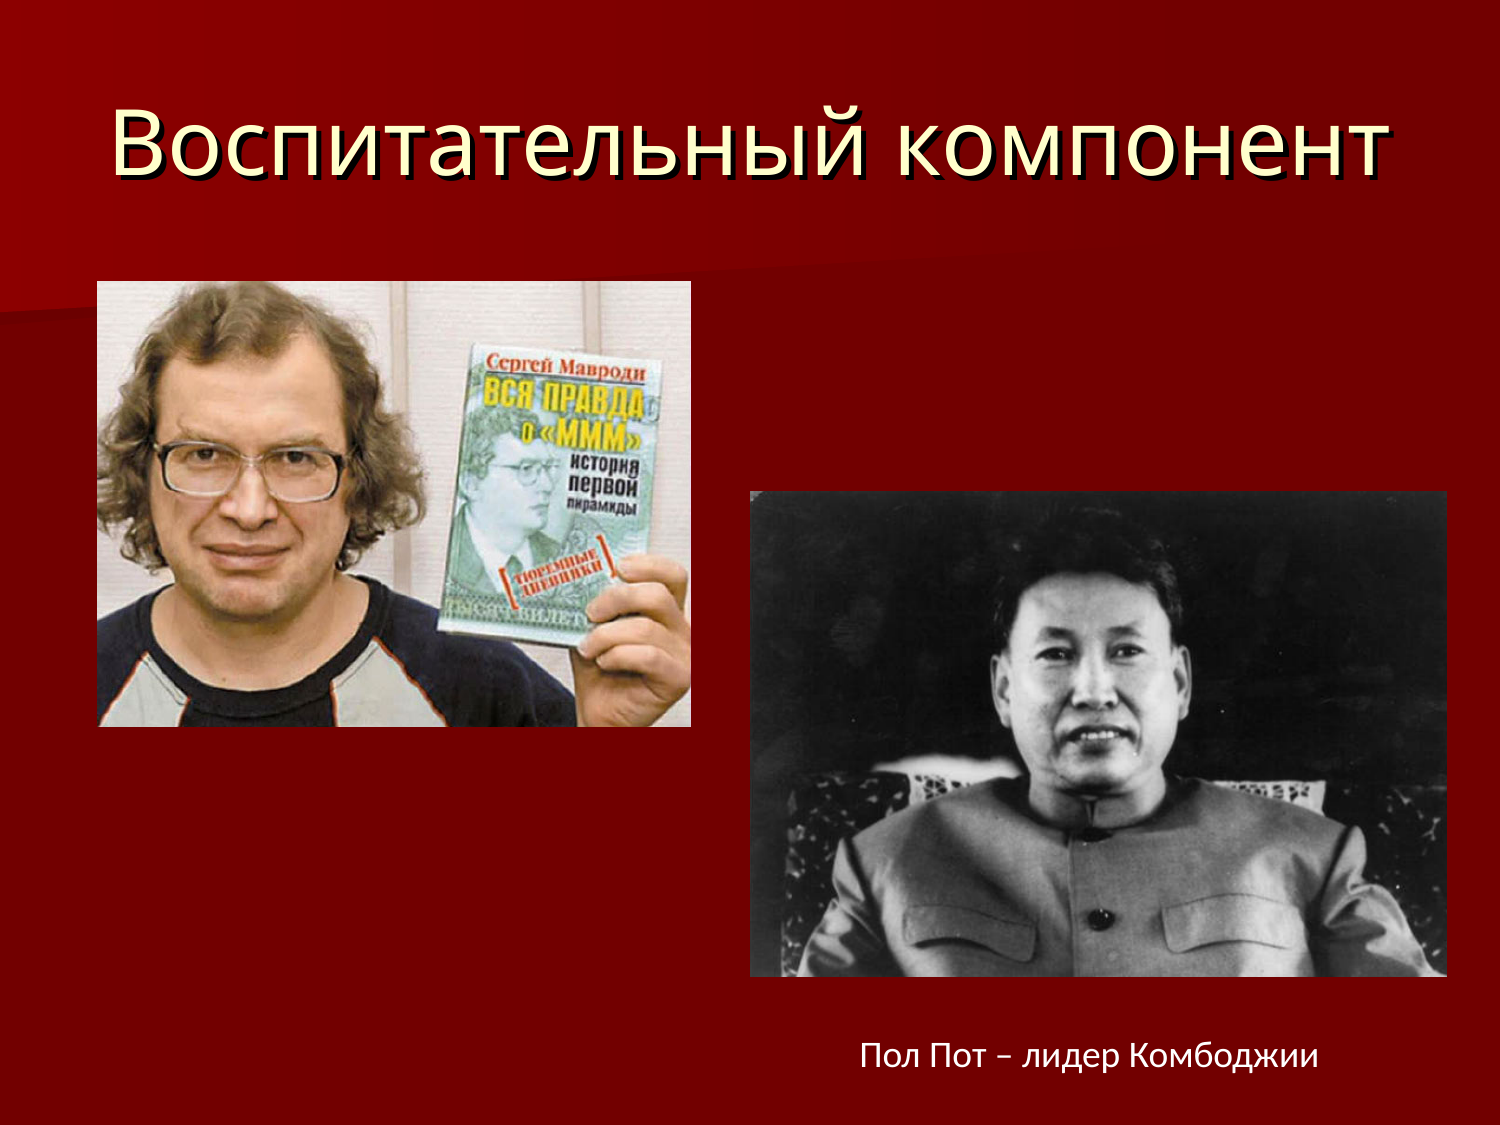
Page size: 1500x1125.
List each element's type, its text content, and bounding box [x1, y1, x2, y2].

picture [97, 281, 691, 727]
title Воспитательный компонент [75, 45, 1426, 233]
picture [750, 491, 1447, 977]
text_box Пол Пот – лидер Комбоджии [785, 1022, 1395, 1083]
